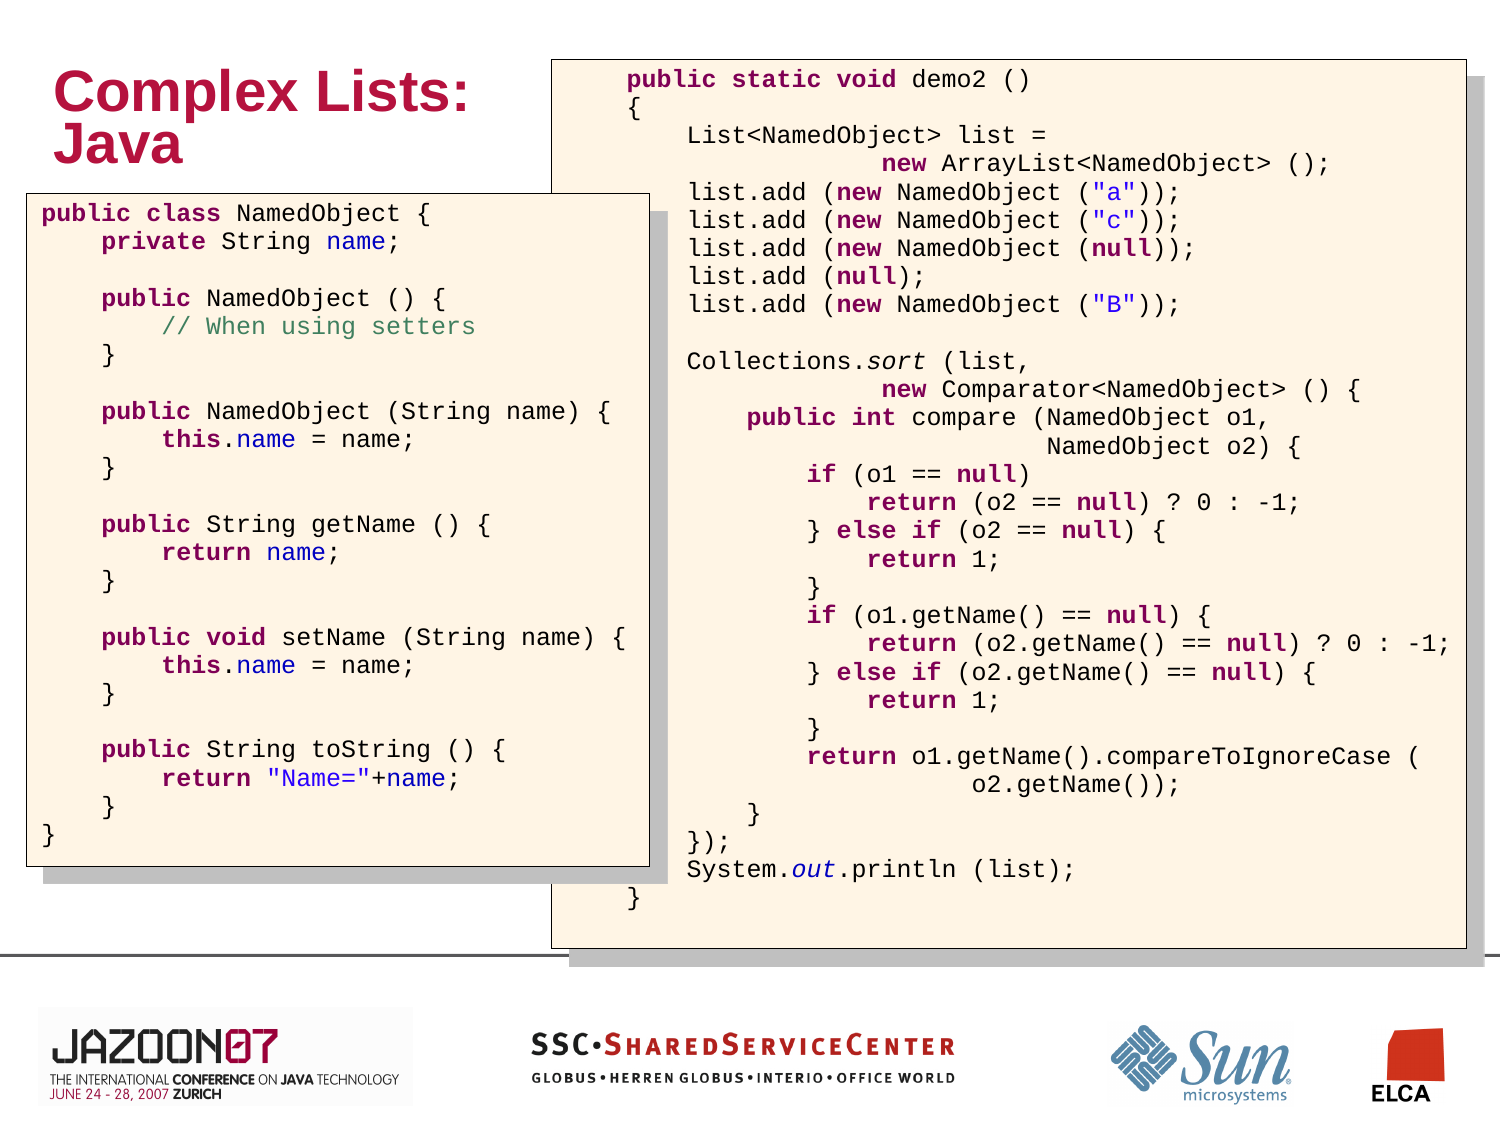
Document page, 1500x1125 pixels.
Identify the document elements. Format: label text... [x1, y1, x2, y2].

picture [1107, 1021, 1294, 1107]
picture [1370, 1025, 1446, 1105]
title Complex Lists: Java [53, 59, 1447, 185]
picture [531, 1032, 955, 1083]
text_box public static void demo2 () { List<NamedObject> list = new ArrayList<NamedObject> (); list.add (new NamedObject ("a")); list.add (new NamedObject ("c")); list.add (new NamedObject (null)); list.add (null); list.add (new NamedObject ("B")); Collections.sort (list, new Comparator<NamedObject> () { public int compare (NamedObject o1, NamedObject o2) { if (o1 == null) return (o2 == null) ? 0 : -1; } else if (o2 == null) { return 1; } if (o1.getName() == null) { return (o2.getName() == null) ? 0 : -1; } else if (o2.getName() == null) { return 1; } return o1.getName().compareToIgnoreCase ( o2.getName()); } }); System.out.println (list); } [551, 59, 1467, 949]
text_box public class NamedObject { private String name; public NamedObject () { // When using setters } public NamedObject (String name) { this.name = name; } public String getName () { return name; } public void setName (String name) { this.name = name; } public String toString () { return "Name="+name; } } [26, 193, 650, 867]
picture [38, 1007, 413, 1106]
